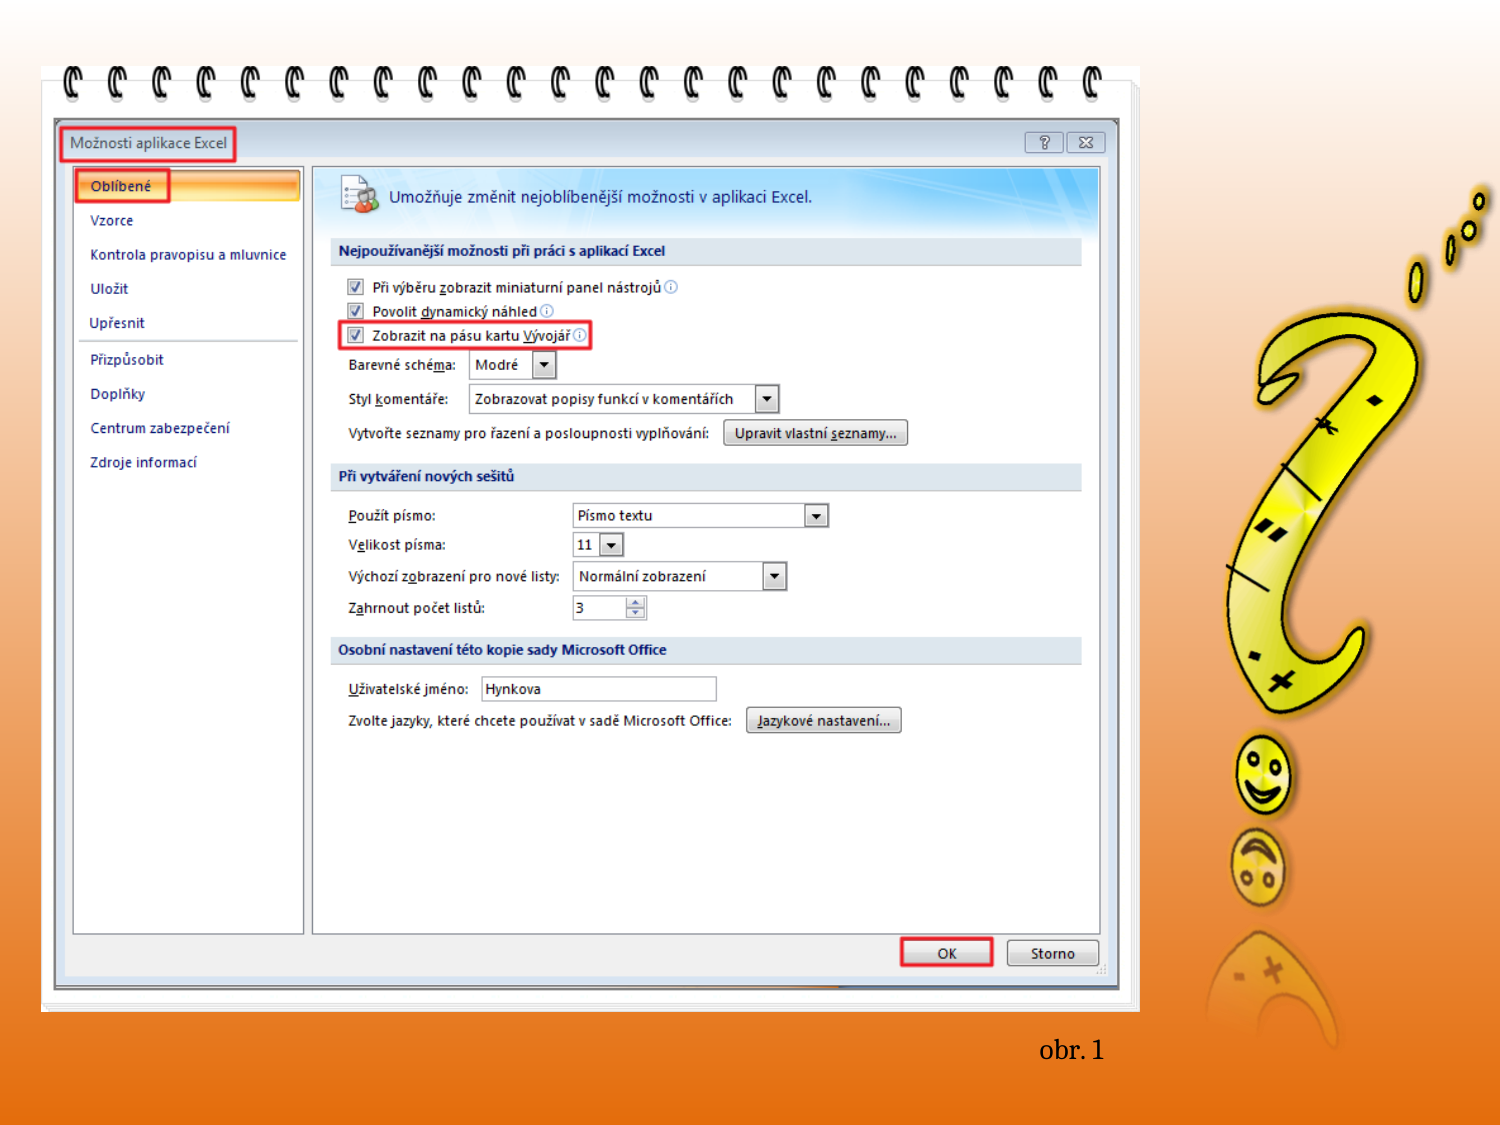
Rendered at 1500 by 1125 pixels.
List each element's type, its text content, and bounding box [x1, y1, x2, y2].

text_box [41, 66, 1140, 1012]
text_box obr. 1 [1024, 1023, 1119, 1074]
picture [1171, 160, 1500, 1125]
